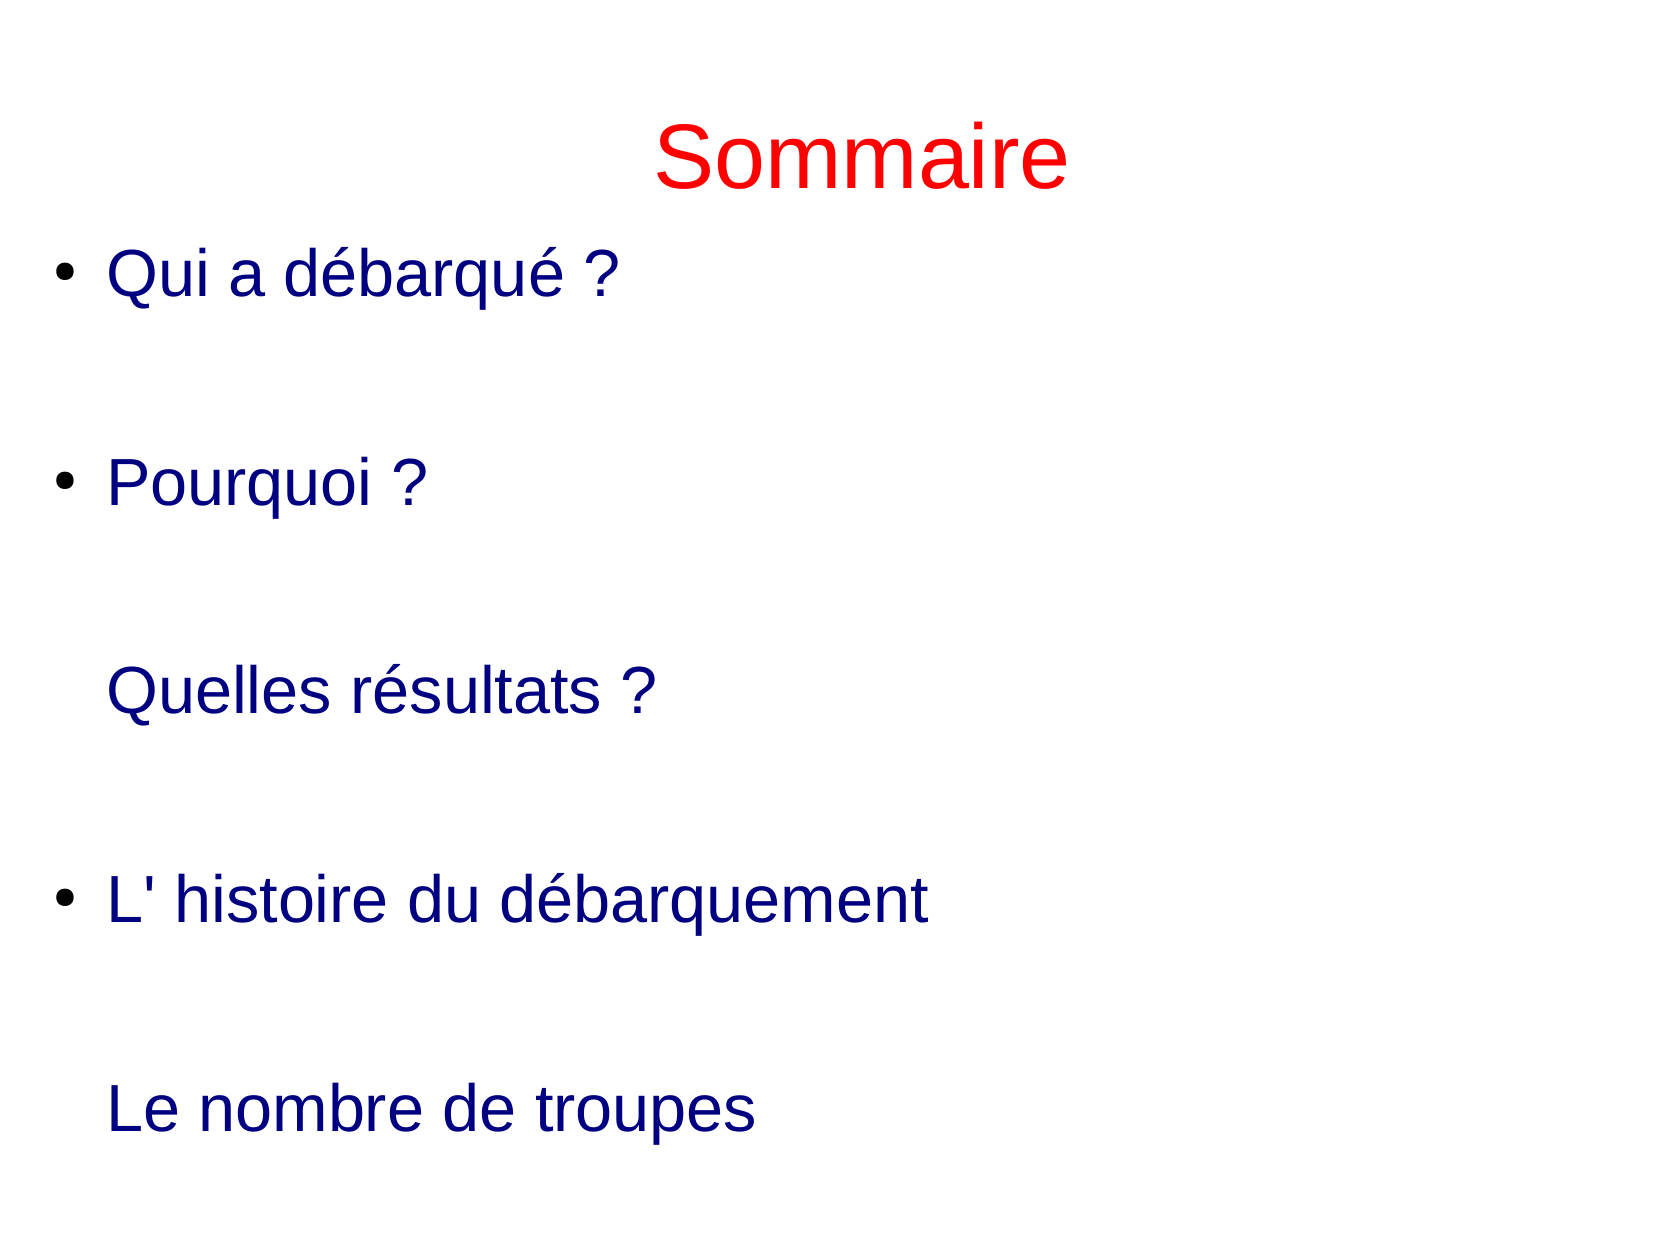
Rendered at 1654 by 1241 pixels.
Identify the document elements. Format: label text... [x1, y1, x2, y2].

title Sommaire [118, 52, 1607, 236]
list Qui a débarqué ? Pourquoi ? Quelles résultats ? L' histoire du débarquement Le nombre de troupes [35, 236, 1654, 1193]
